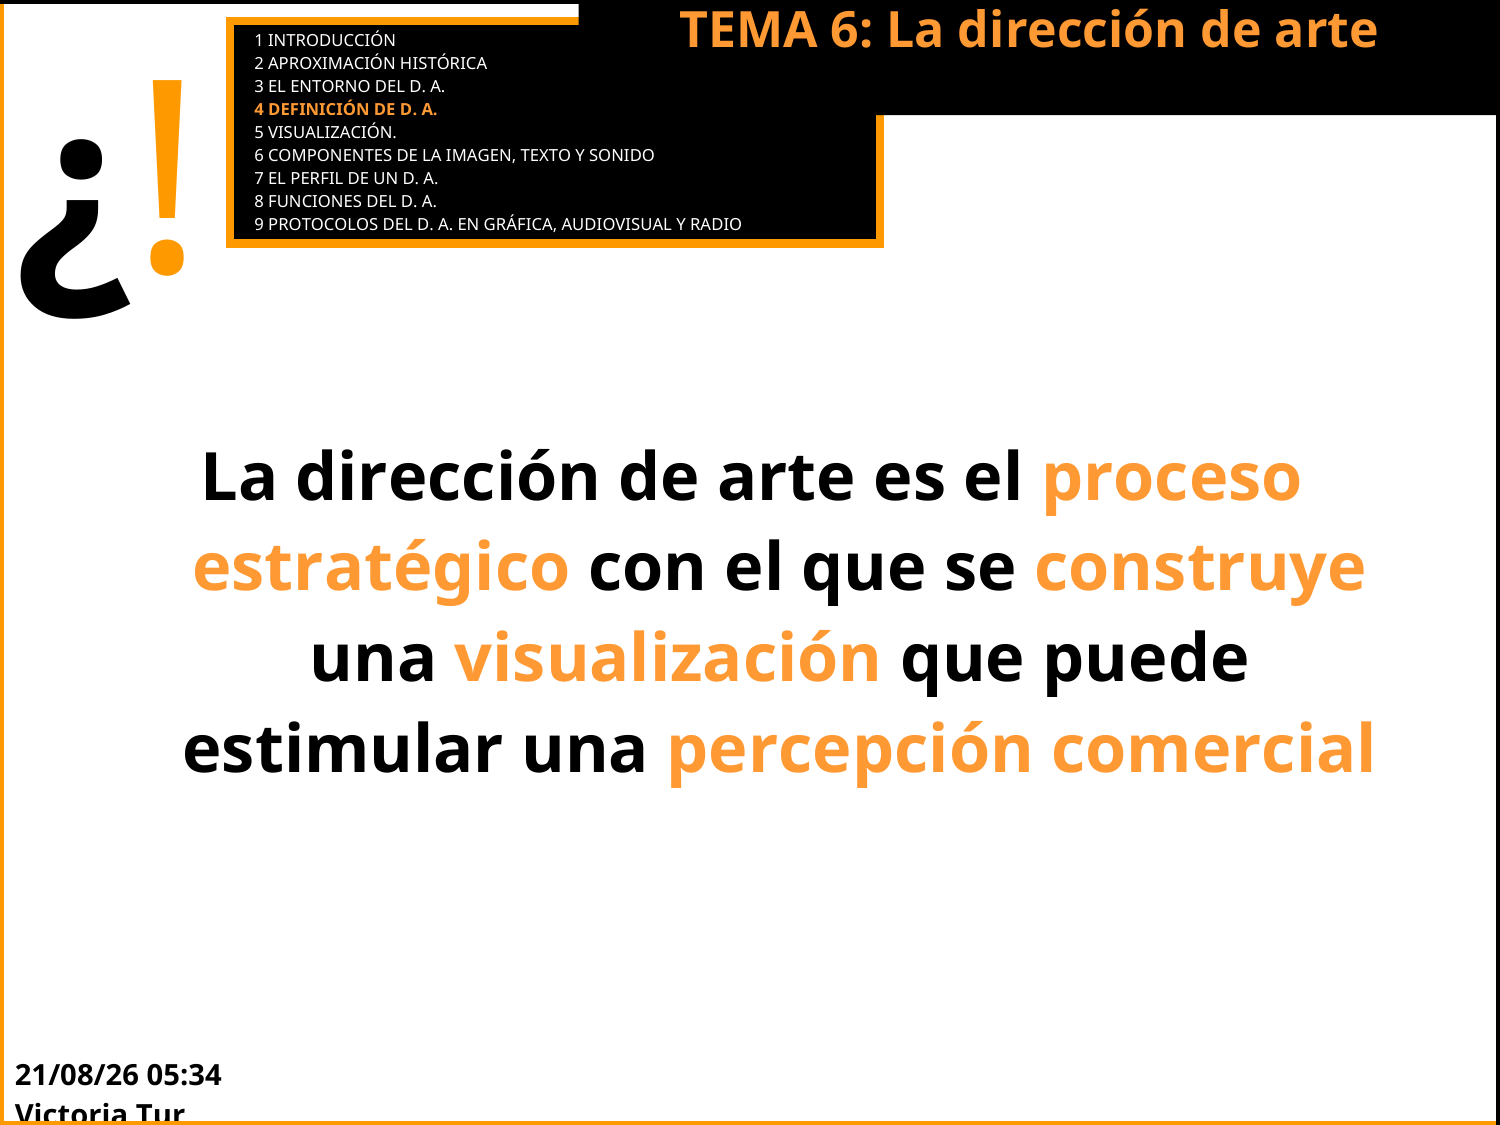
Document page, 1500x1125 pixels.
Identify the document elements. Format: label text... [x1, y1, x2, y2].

list La dirección de arte es el proceso estratégico con el que se construye una visualización que puede estimular una percepción comercial [76, 255, 1427, 998]
text_box TEMA 6: La dirección de arte [578, 0, 1500, 116]
text_box 1 INTRODUCCIÓN 2 APROXIMACIÓN HISTÓRICA 3 EL ENTORNO DEL D. A. 4 DEFINICIÓN DE D. A. 5 VISUALIZACIÓN. 6 COMPONENTES DE LA IMAGEN, TEXTO Y SONIDO 7 EL PERFIL DE UN D. A. 8 FUNCIONES DEL D. A. 9 PROTOCOLOS DEL D. A. EN GRÁFICA, AUDIOVISUAL Y RADIO [230, 20, 880, 244]
